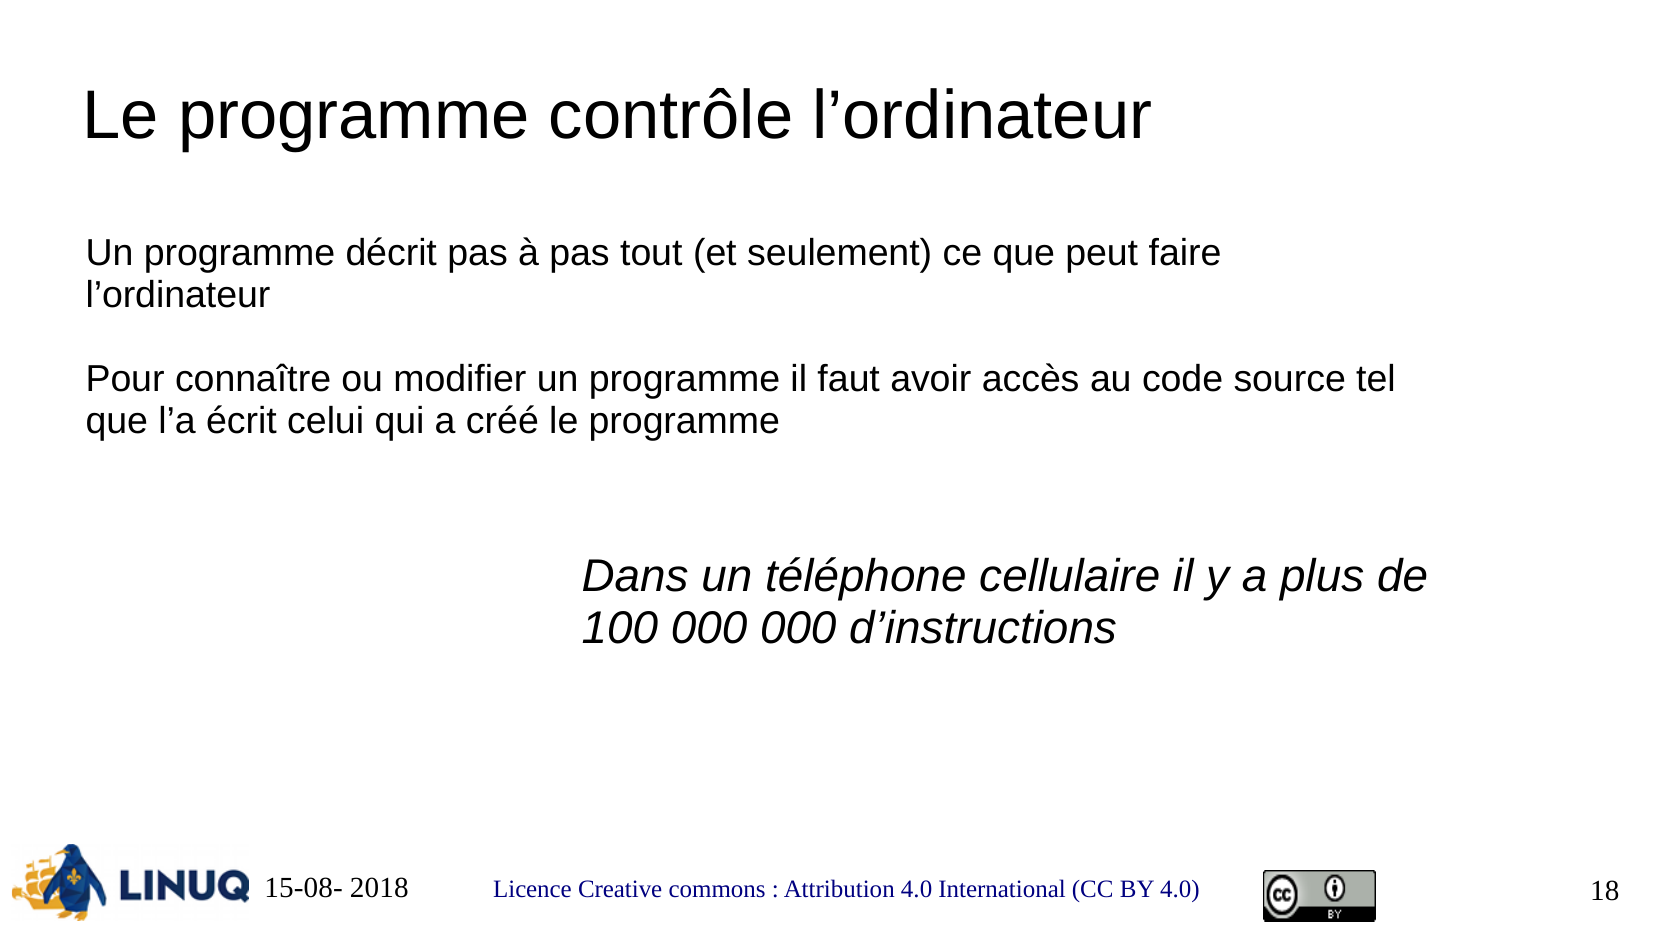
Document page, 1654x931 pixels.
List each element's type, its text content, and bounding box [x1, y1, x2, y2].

title Le programme contrôle l’ordinateur [82, 37, 1571, 193]
picture [11, 844, 249, 921]
text_box Un programme décrit pas à pas tout (et seulement) ce que peut faire l’ordinateur Pour connaître ou modifier un programme il faut avoir accès au code source tel que l’a écrit celui qui a créé le programme [70, 224, 1418, 492]
text_box Dans un téléphone cellulaire il y a plus de 100 000 000 d’instructions [566, 542, 1512, 768]
picture [1263, 870, 1376, 922]
